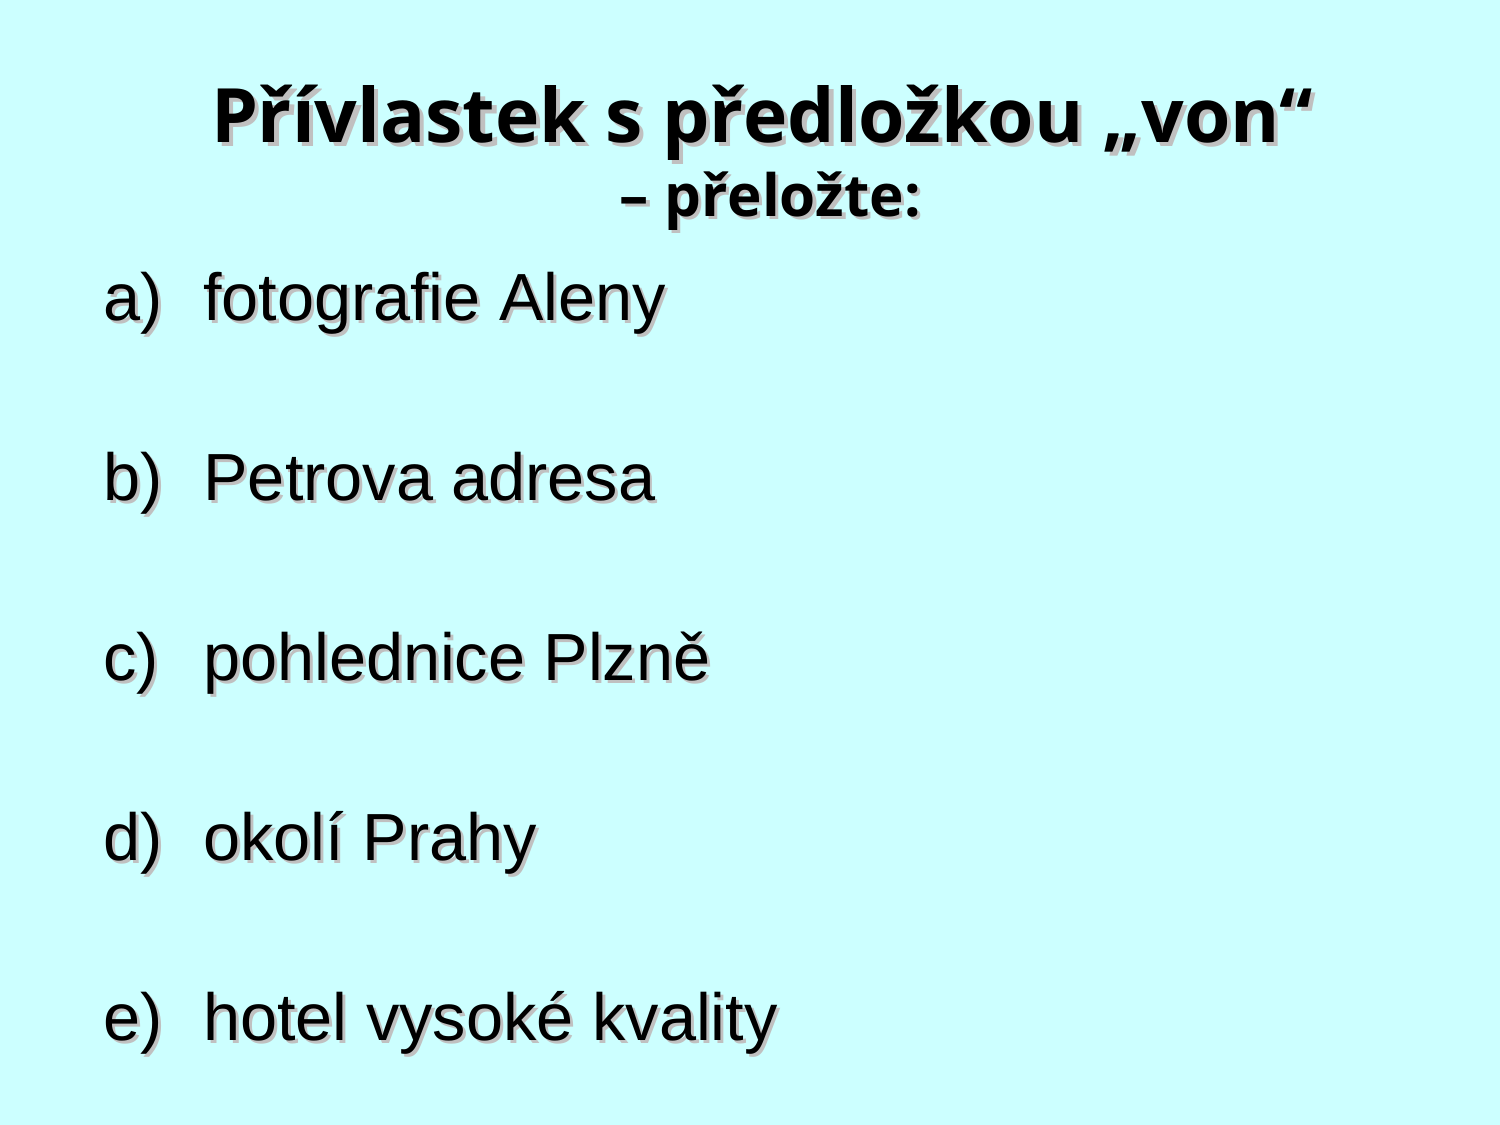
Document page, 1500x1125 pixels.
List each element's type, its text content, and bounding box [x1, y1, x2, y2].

title Přívlastek s předložkou „von“ – přeložte: [75, 40, 1451, 256]
list fotografie Aleny Petrova adresa pohlednice Plzně okolí Prahy hotel vysoké kvality [88, 255, 1452, 1071]
